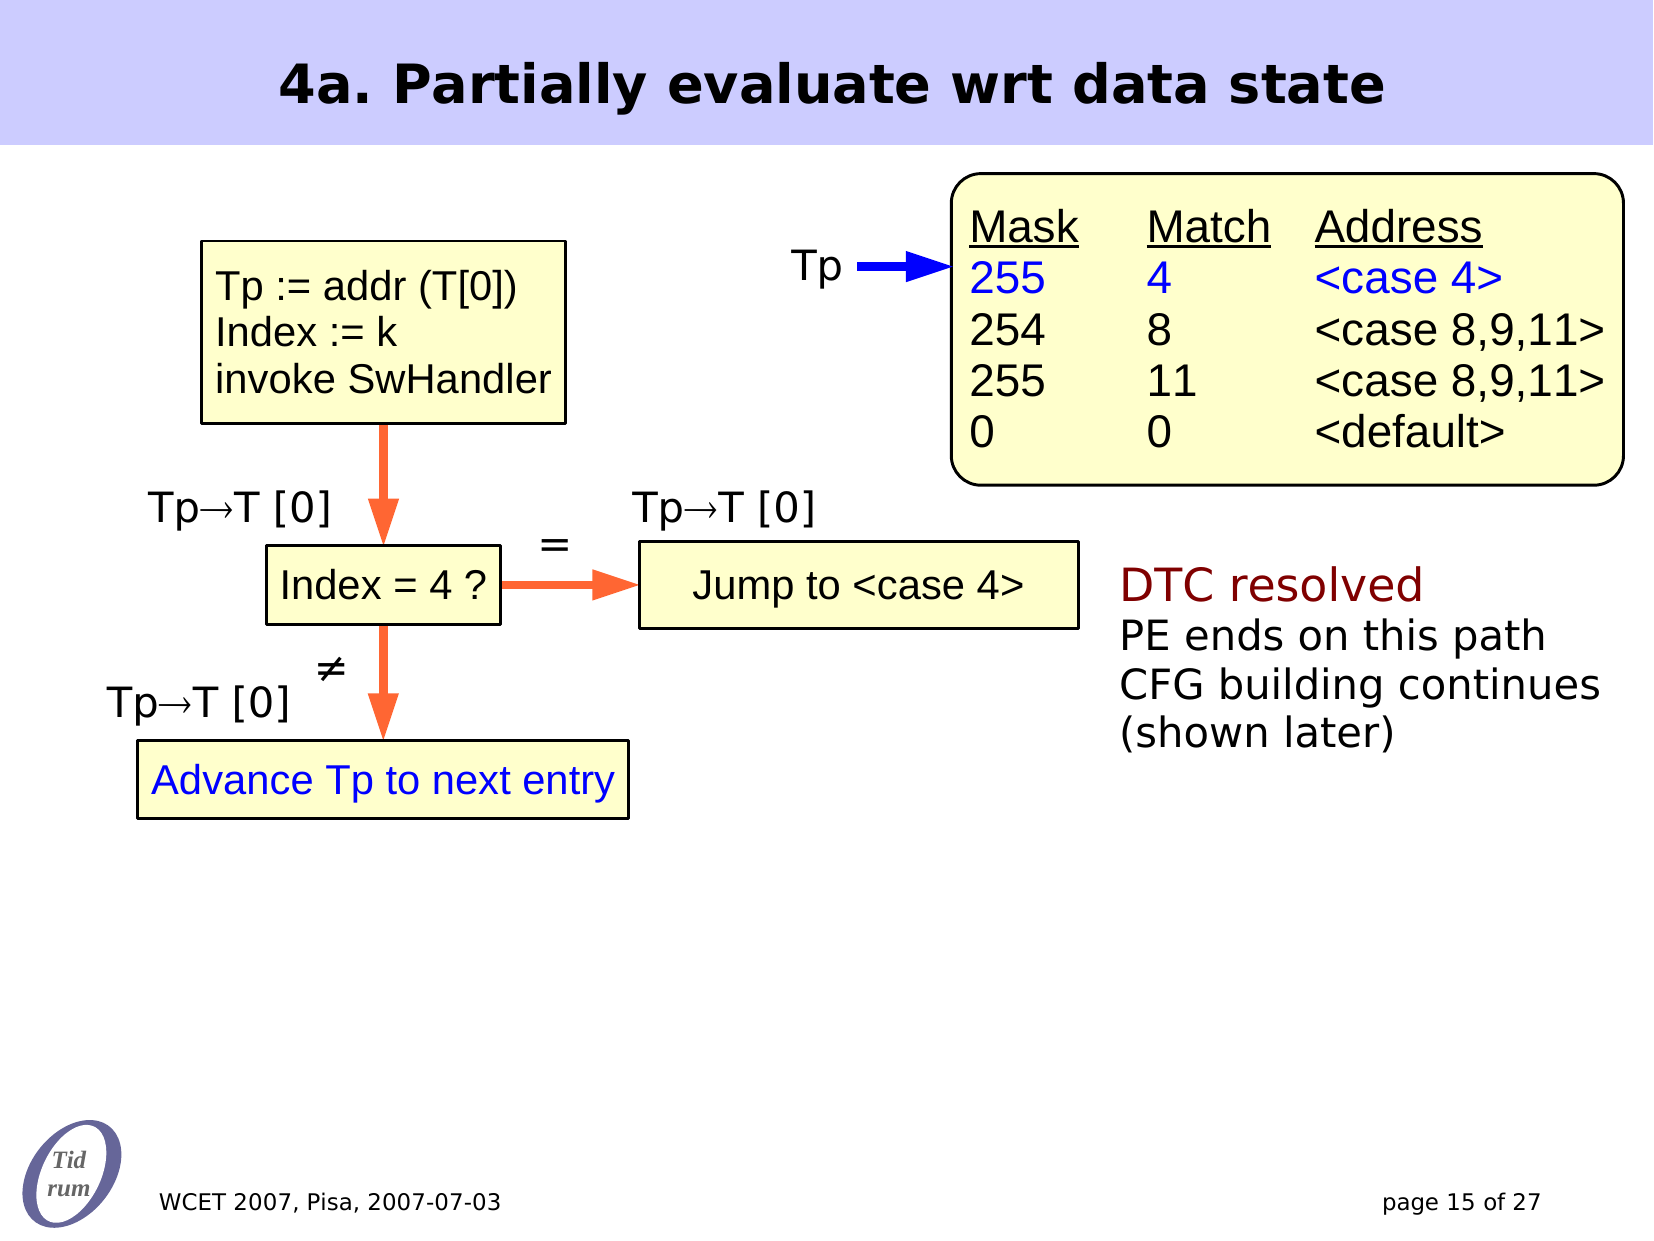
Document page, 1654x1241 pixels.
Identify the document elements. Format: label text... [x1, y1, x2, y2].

text_box Mask Match Address 255 4 <case 4> 254 8 <case 8,9,11> 255 11 <case 8,9,11> 0 0 <default> [951, 173, 1624, 486]
text_box Tp := addr (T[0]) Index := k invoke SwHandler [201, 241, 566, 424]
text_box DTC resolved PE ends on this path CFG building continues (shown later) [1119, 558, 1602, 758]
text_box TpT [0] [106, 679, 298, 734]
text_box TpT [0] [632, 484, 824, 539]
text_box TpT [0] [148, 484, 340, 539]
text_box Jump to <case 4> [639, 541, 1079, 629]
title 4a. Partially evaluate wrt data state [78, 43, 1588, 126]
text_box = [537, 519, 573, 568]
text_box Index = 4 ? [266, 545, 501, 625]
text_box Advance Tp to next entry [137, 740, 629, 819]
text_box Tp [791, 242, 844, 291]
text_box ≠ [313, 643, 350, 692]
